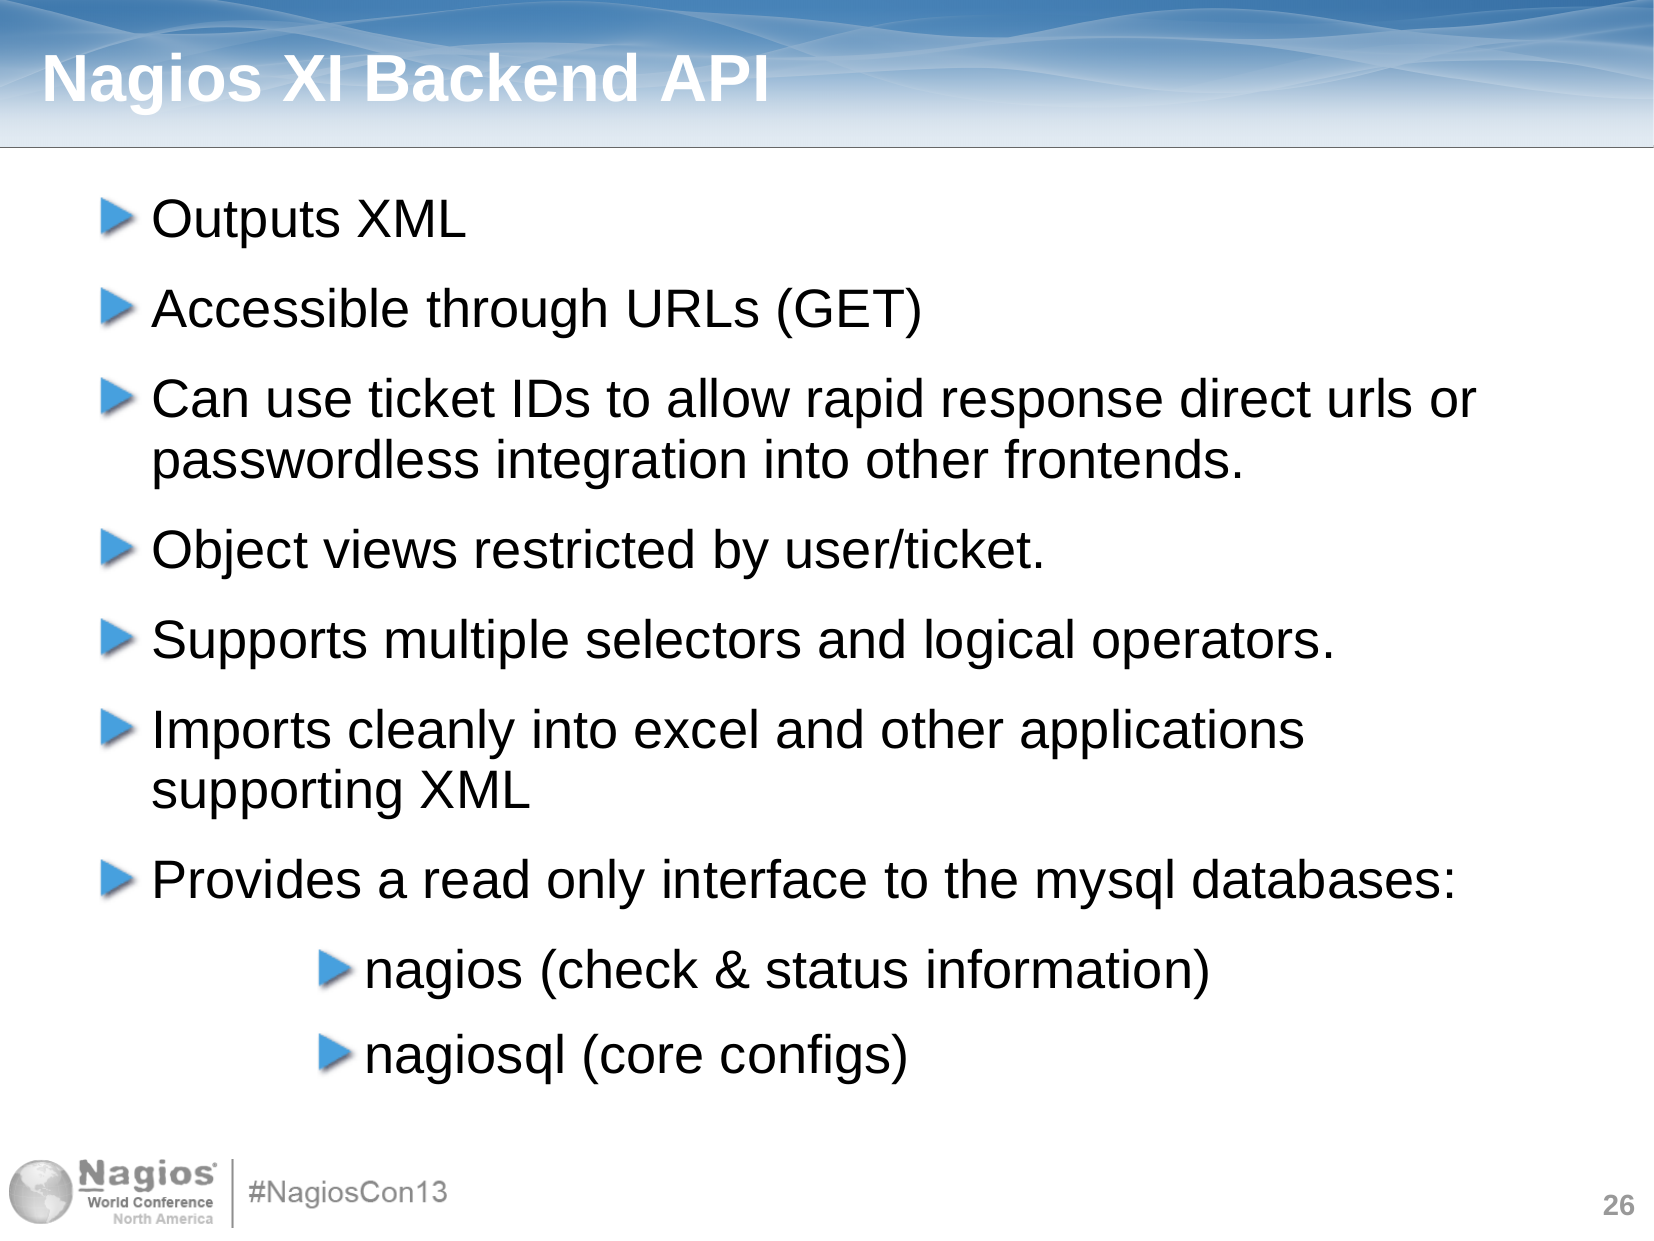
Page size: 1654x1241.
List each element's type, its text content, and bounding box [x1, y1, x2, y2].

picture [9, 1159, 453, 1228]
picture [0, 0, 1654, 147]
list Outputs XML Accessible through URLs (GET) Can use ticket IDs to allow rapid response direct urls or passwordless integration into other frontends. Object views restricted by user/ticket. Supports multiple selectors and logical operators. Imports cleanly into excel and other applications supporting XML Provides a read only interface to the mysql databases: nagios (check & status information) nagiosql (core configs) [80, 188, 1569, 1169]
title Nagios XI Backend API [41, 29, 1248, 127]
